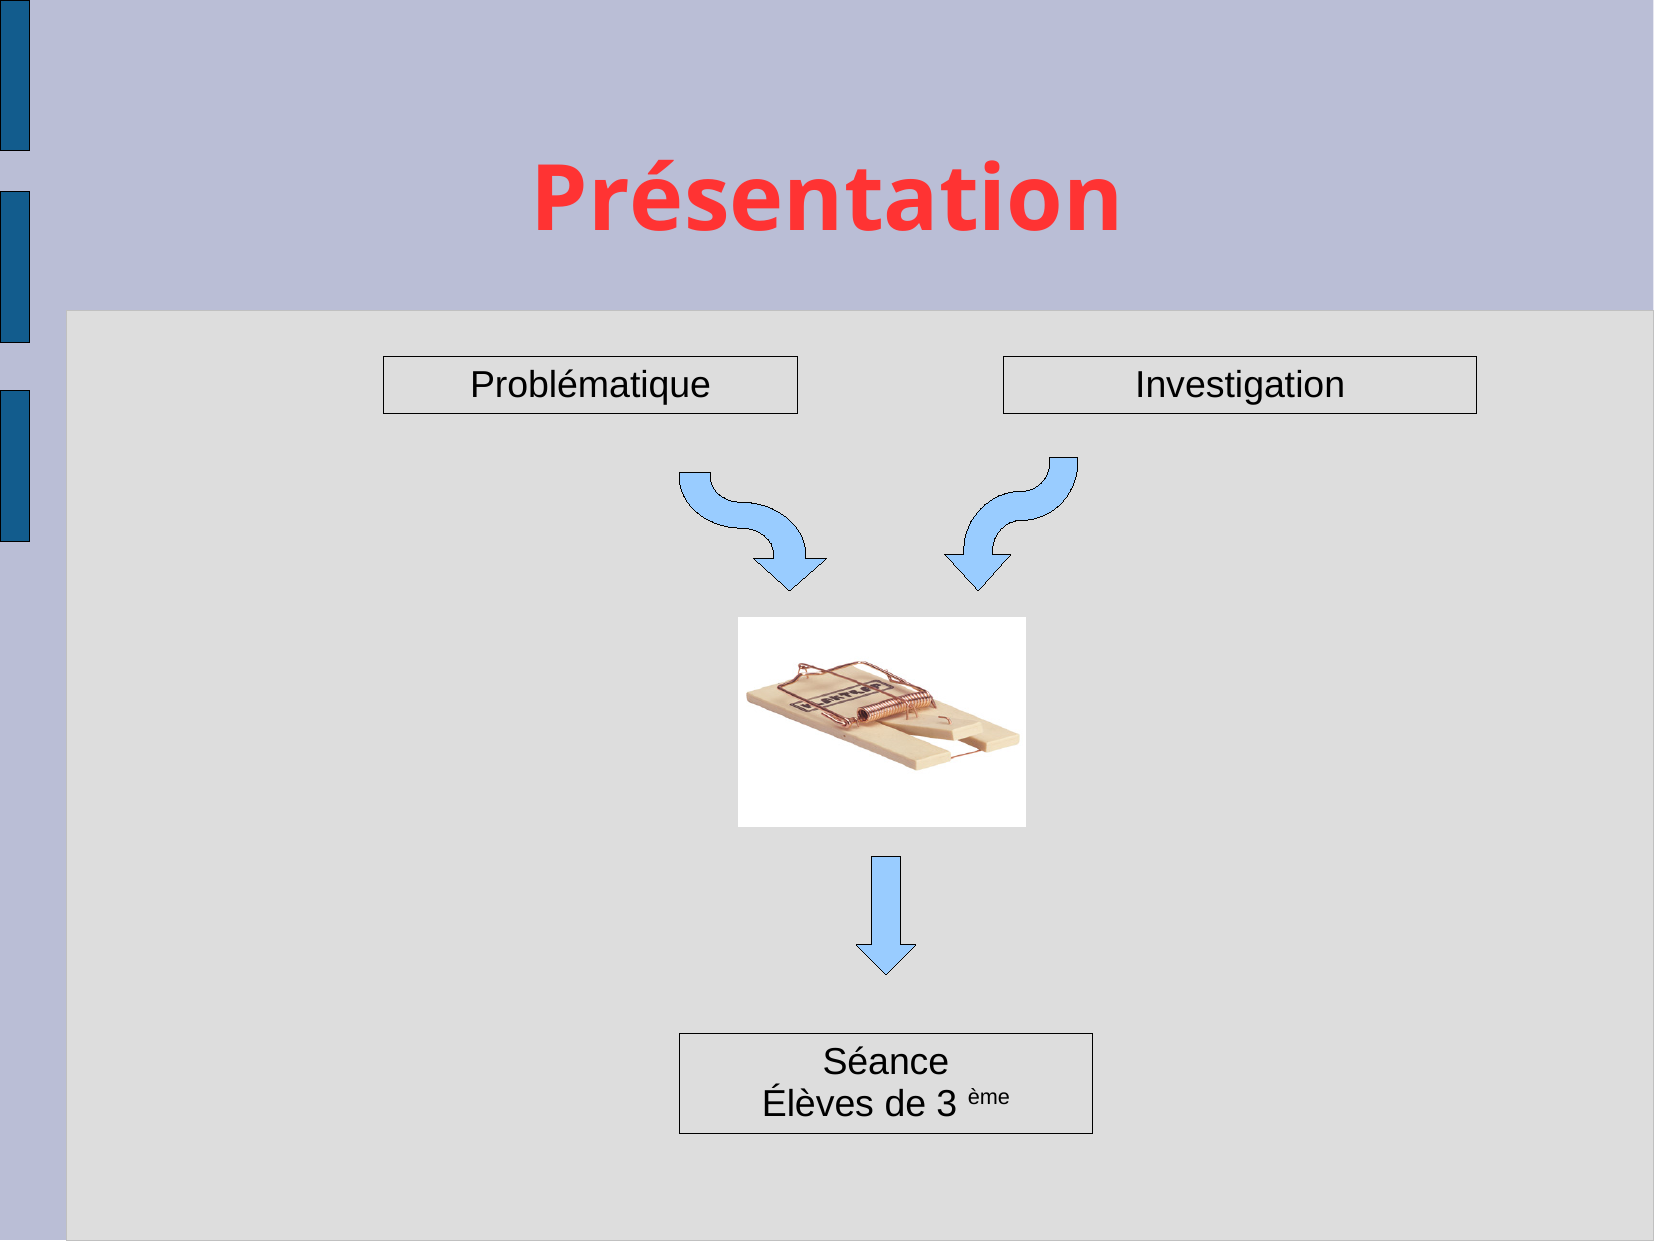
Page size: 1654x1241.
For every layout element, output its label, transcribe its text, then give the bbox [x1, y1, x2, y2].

text_box [944, 457, 1078, 591]
picture [738, 617, 1026, 827]
title Présentation [121, 98, 1534, 291]
text_box [856, 856, 916, 975]
text_box Investigation [1003, 356, 1477, 414]
text_box [679, 472, 827, 591]
text_box Problématique [383, 356, 798, 414]
text_box Séance Élèves de 3 ème [679, 1033, 1093, 1134]
